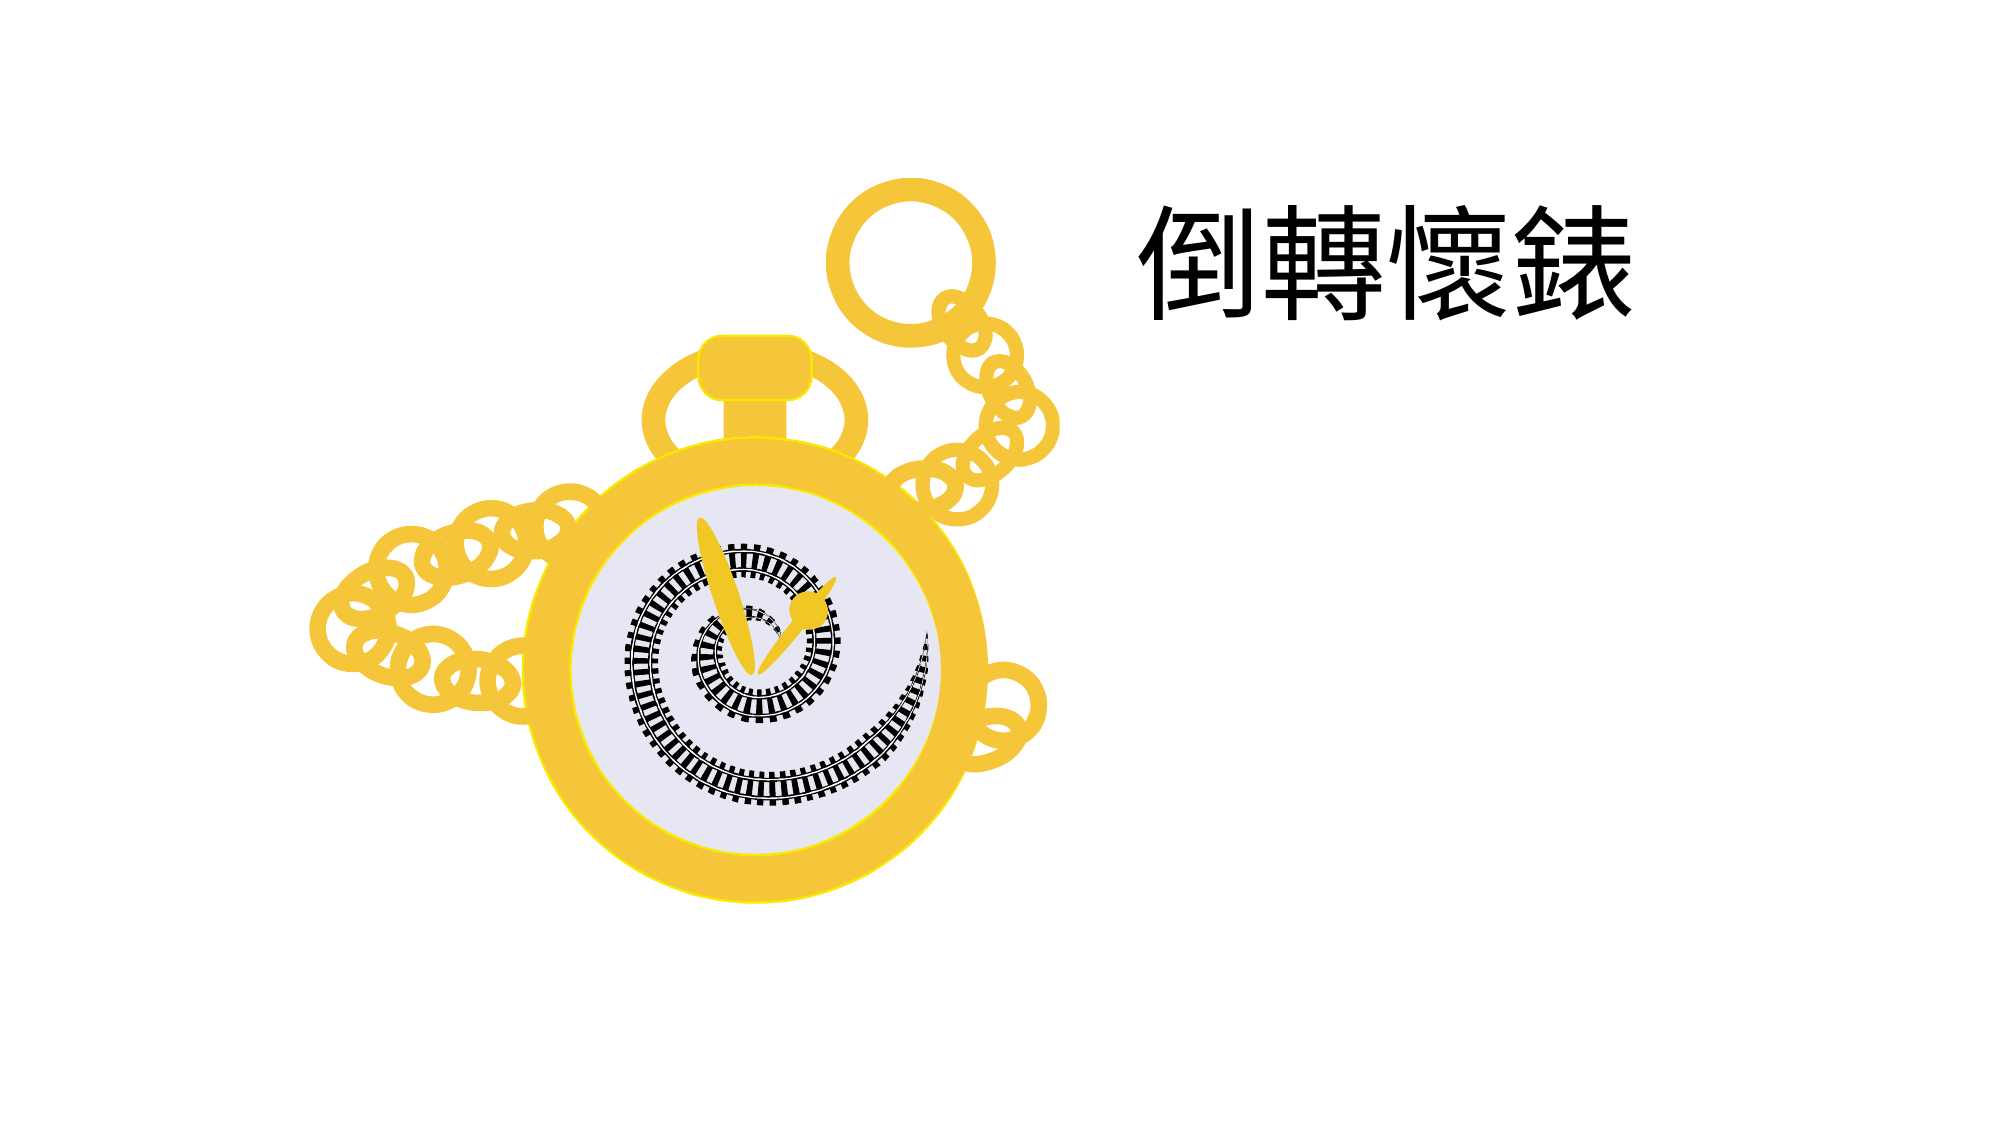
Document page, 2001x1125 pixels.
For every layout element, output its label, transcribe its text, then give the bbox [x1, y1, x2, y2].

picture [308, 178, 1060, 905]
text_box 倒轉懷錶 [1121, 178, 1719, 345]
